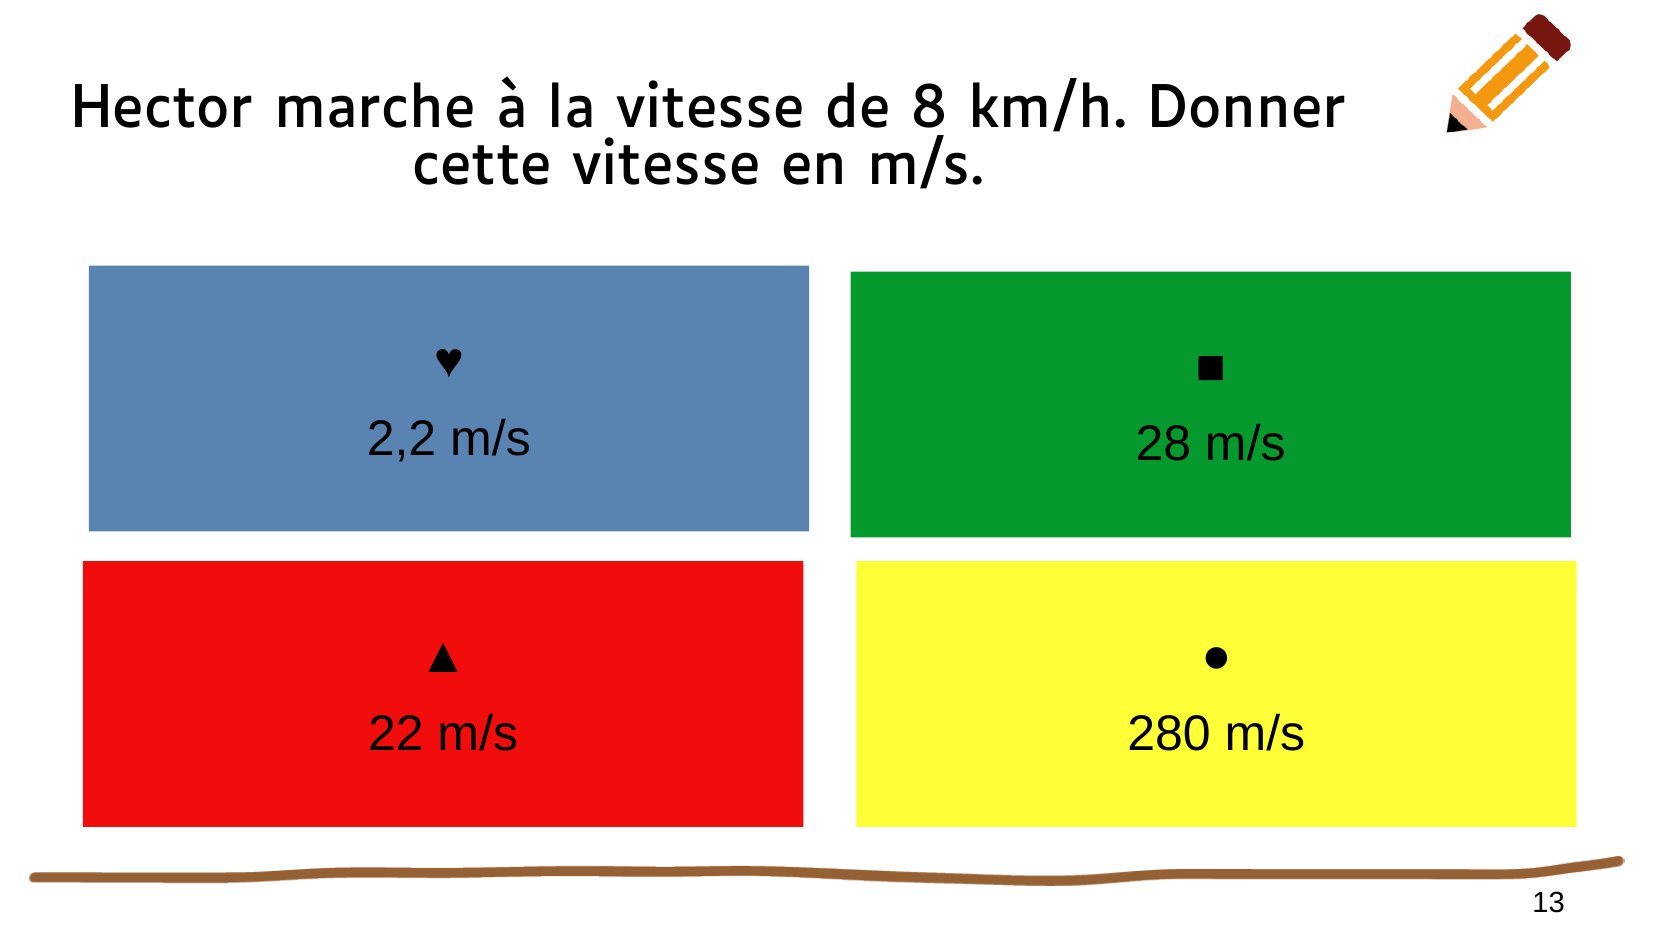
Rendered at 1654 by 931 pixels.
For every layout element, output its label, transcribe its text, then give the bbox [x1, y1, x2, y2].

list ♥ 2,2 m/s [88, 265, 810, 532]
list ■ 28 m/s [850, 271, 1571, 538]
list ● 280 m/s [856, 561, 1577, 827]
list ▲ 22 m/s [82, 561, 804, 827]
picture [29, 856, 1625, 886]
title Hector marche à la vitesse de 8 km/h. Donner cette vitesse en m/s. [29, 83, 1388, 198]
picture [1446, 14, 1571, 133]
